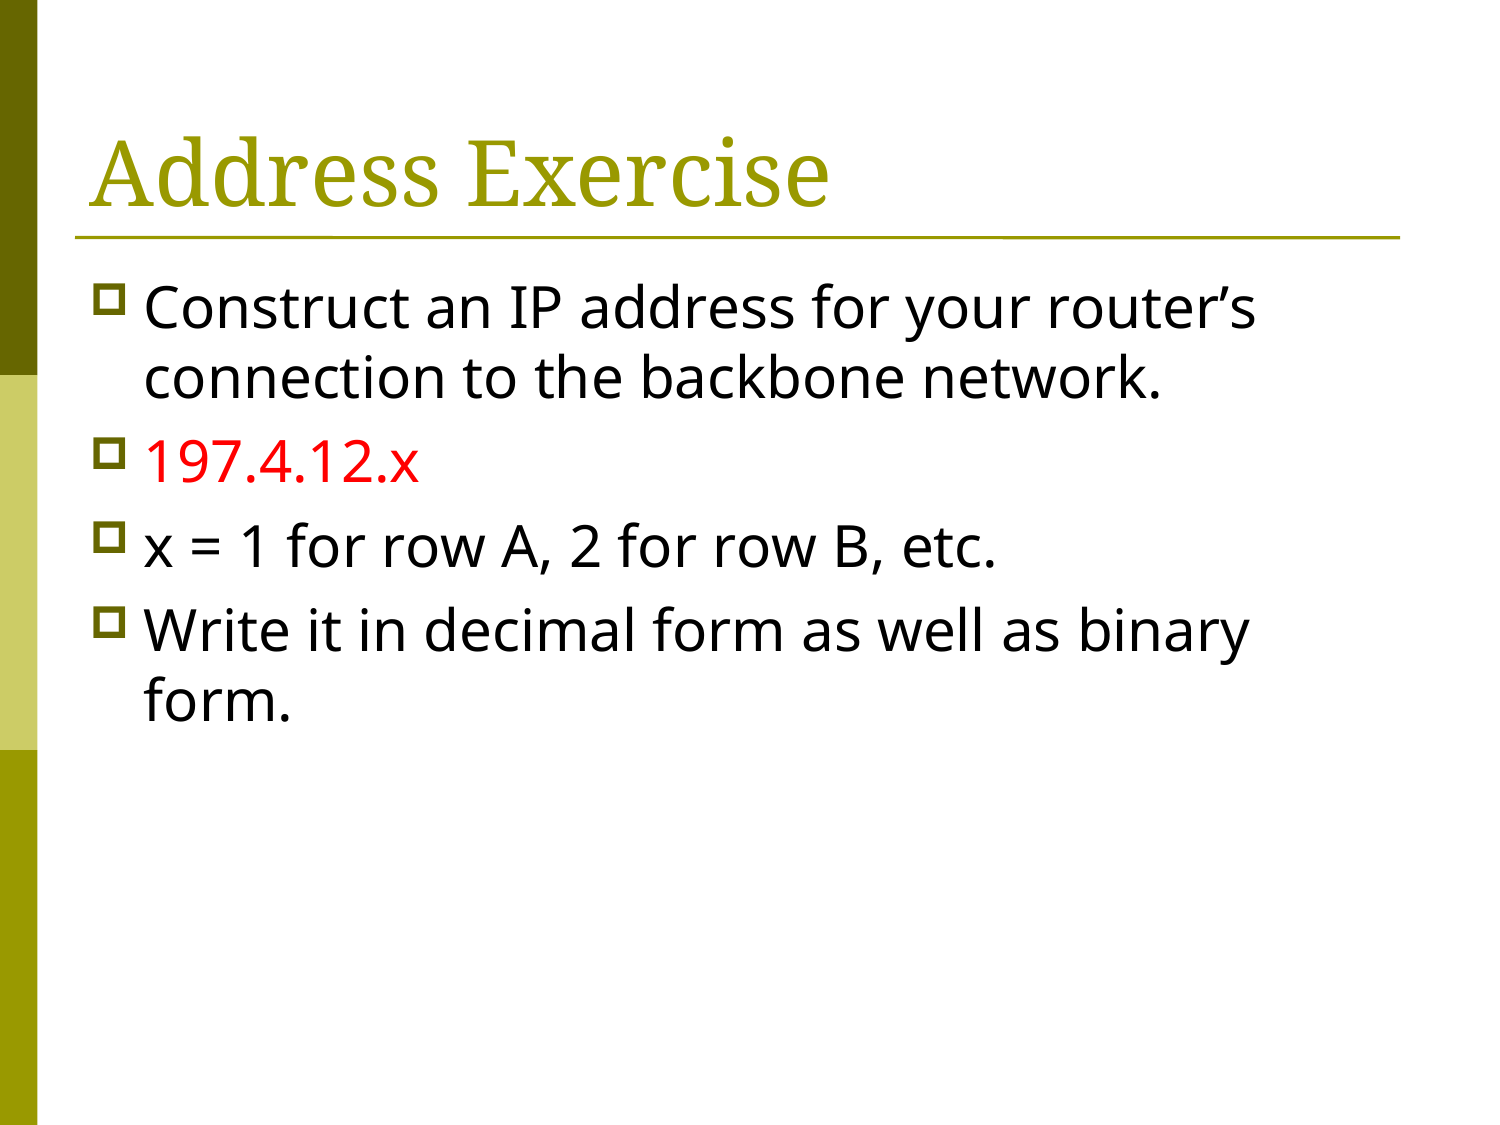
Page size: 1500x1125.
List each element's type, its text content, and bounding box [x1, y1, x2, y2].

title Address Exercise [75, 45, 1426, 233]
list Construct an IP address for your router’s connection to the backbone network. 197.4.12.x x = 1 for row A, 2 for row B, etc. Write it in decimal form as well as binary form. [75, 262, 1426, 1006]
